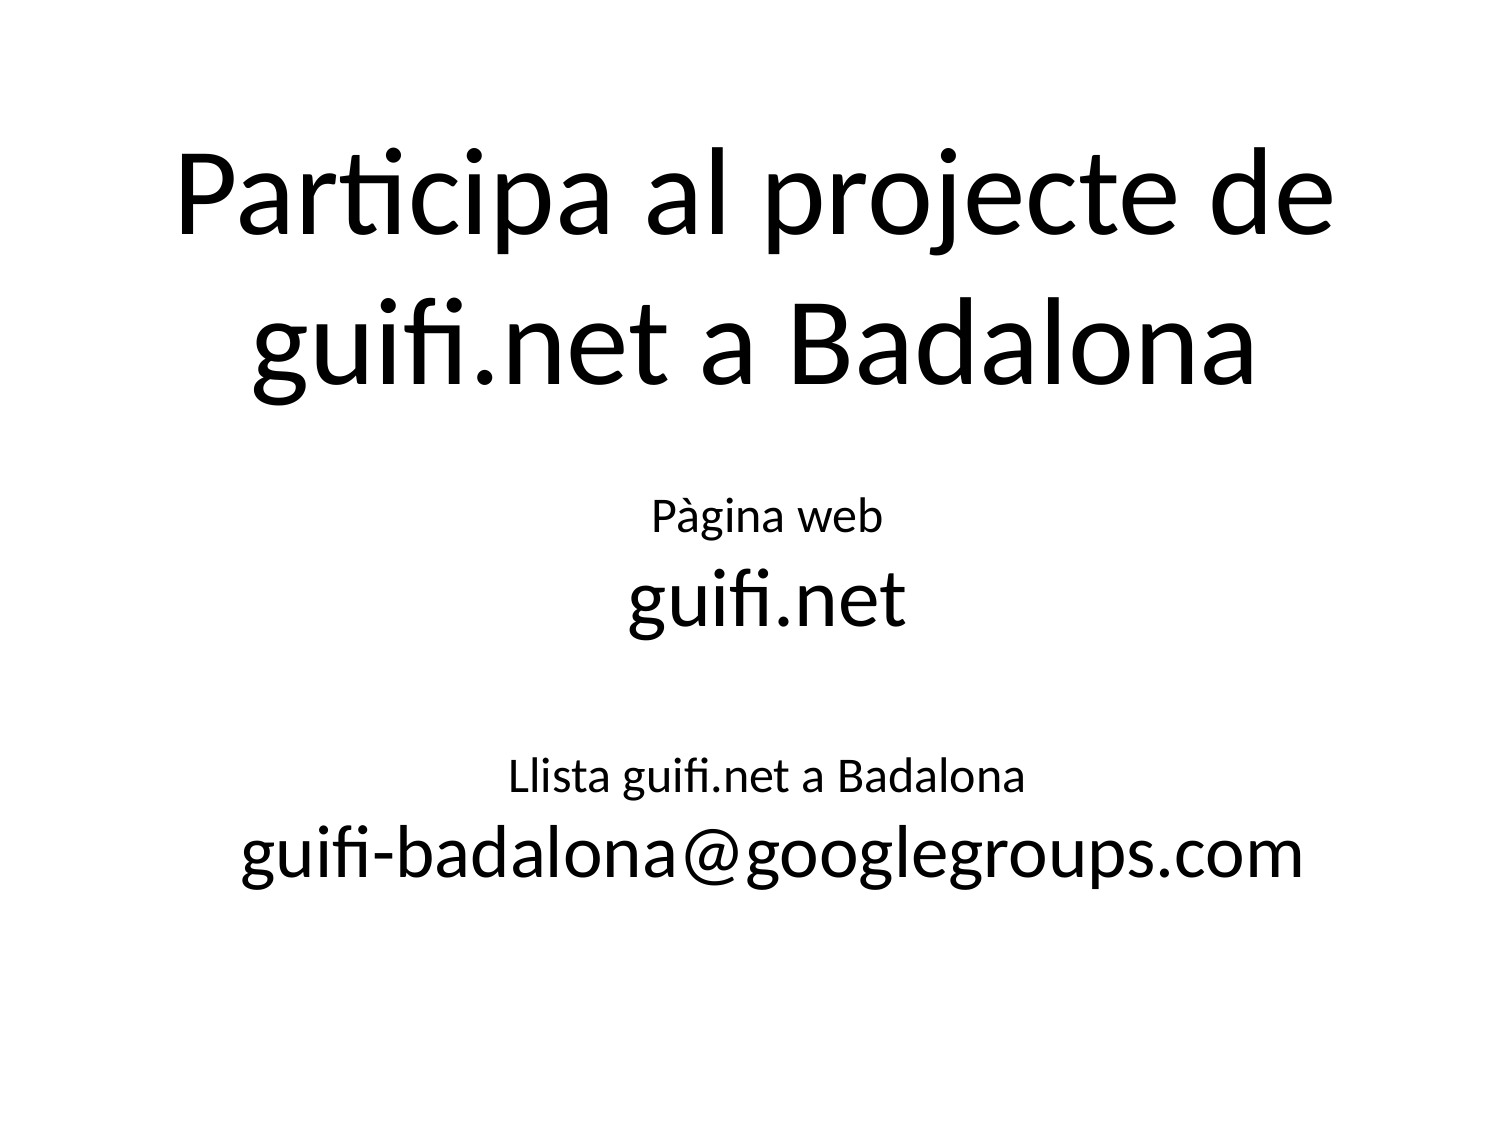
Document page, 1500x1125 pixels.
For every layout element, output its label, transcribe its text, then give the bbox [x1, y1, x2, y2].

text_box Participa al projecte de guifi.net a Badalona [123, 101, 1388, 417]
text_box Pàgina web guifi.net Llista guifi.net a Badalona guifi-badalona@googlegroups.com [100, 475, 1436, 901]
